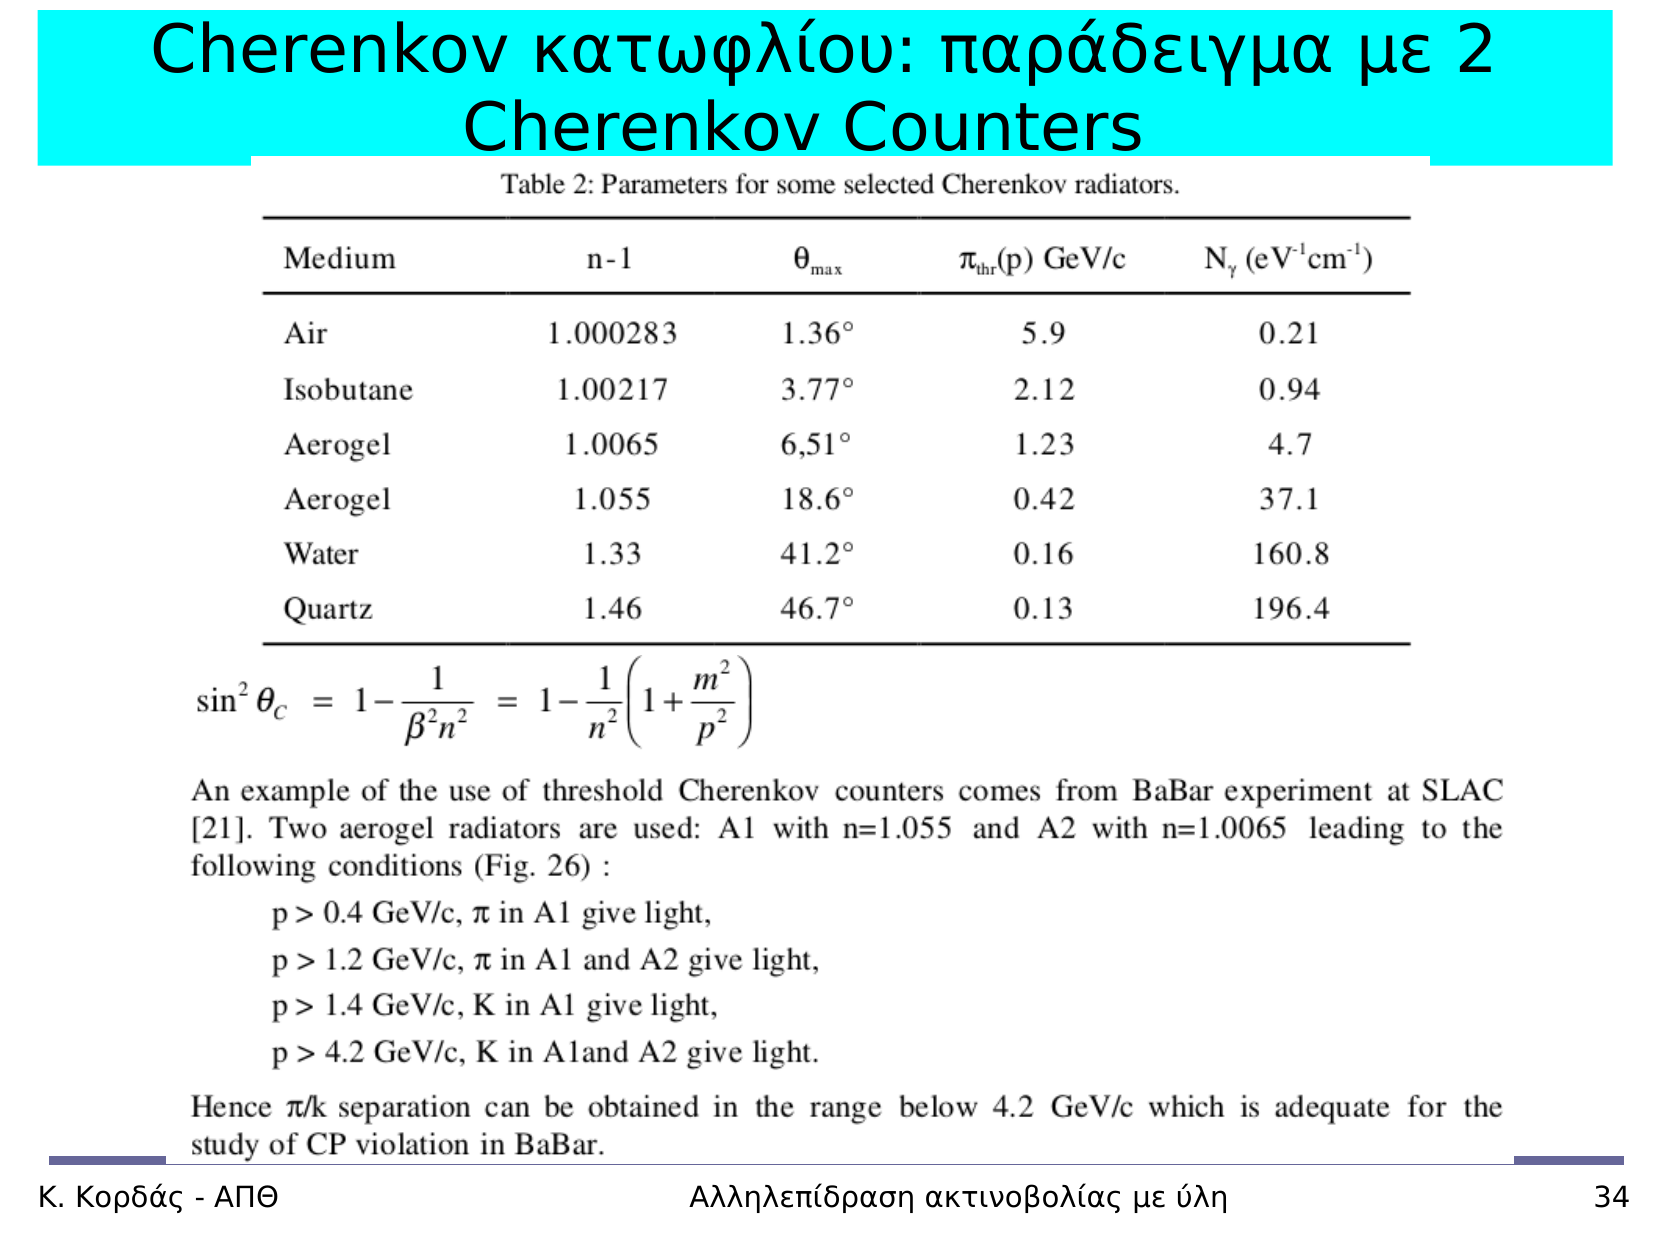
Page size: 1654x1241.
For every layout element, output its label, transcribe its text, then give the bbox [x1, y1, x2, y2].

picture [166, 771, 1514, 1164]
title Cherenkov κατωφλίου: παράδειγμα με 2 Cherenkov Counters [37, 10, 1613, 166]
picture [187, 156, 1430, 754]
